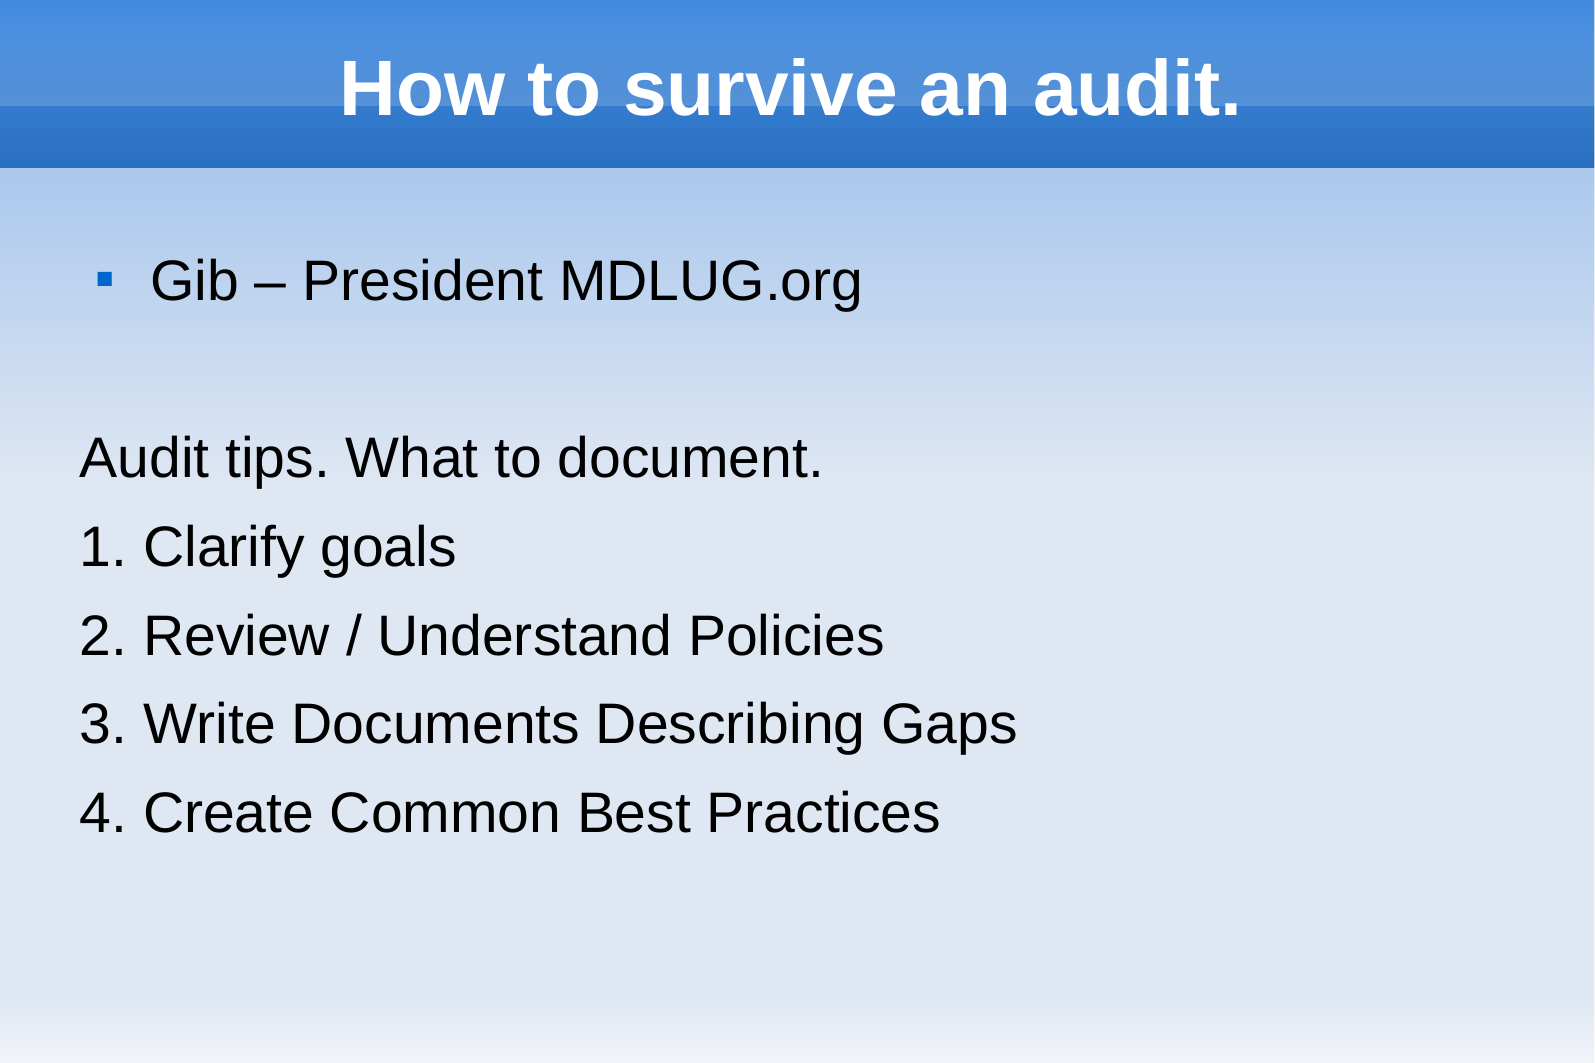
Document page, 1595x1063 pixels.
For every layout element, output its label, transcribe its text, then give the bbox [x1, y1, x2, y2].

list Gib – President MDLUG.org Audit tips. What to document. 1. Clarify goals 2. Review / Understand Policies 3. Write Documents Describing Gaps 4. Create Common Best Practices [79, 248, 1515, 951]
picture [0, 0, 1595, 1063]
title How to survive an audit. [74, 0, 1510, 178]
